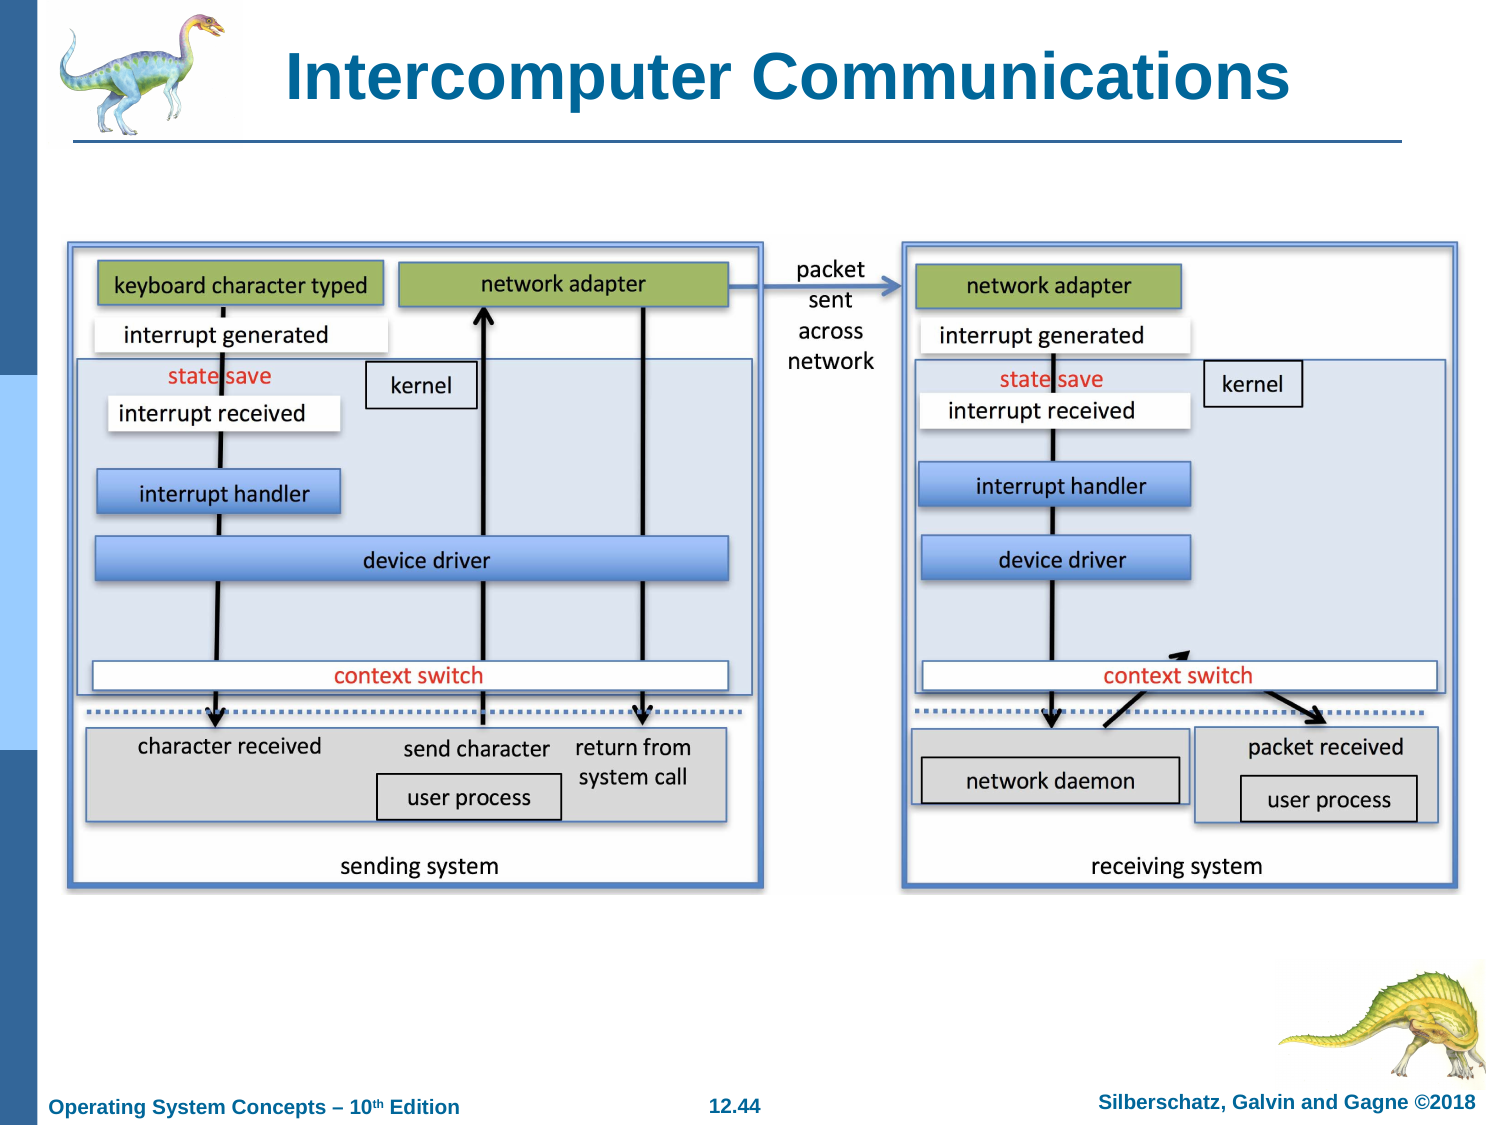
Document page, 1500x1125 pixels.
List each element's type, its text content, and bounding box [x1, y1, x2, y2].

picture [1415, 1094, 1423, 1099]
picture [61, 234, 1466, 895]
picture [1275, 959, 1486, 1090]
title Intercomputer Communications [153, 25, 1425, 121]
picture [46, 0, 243, 149]
